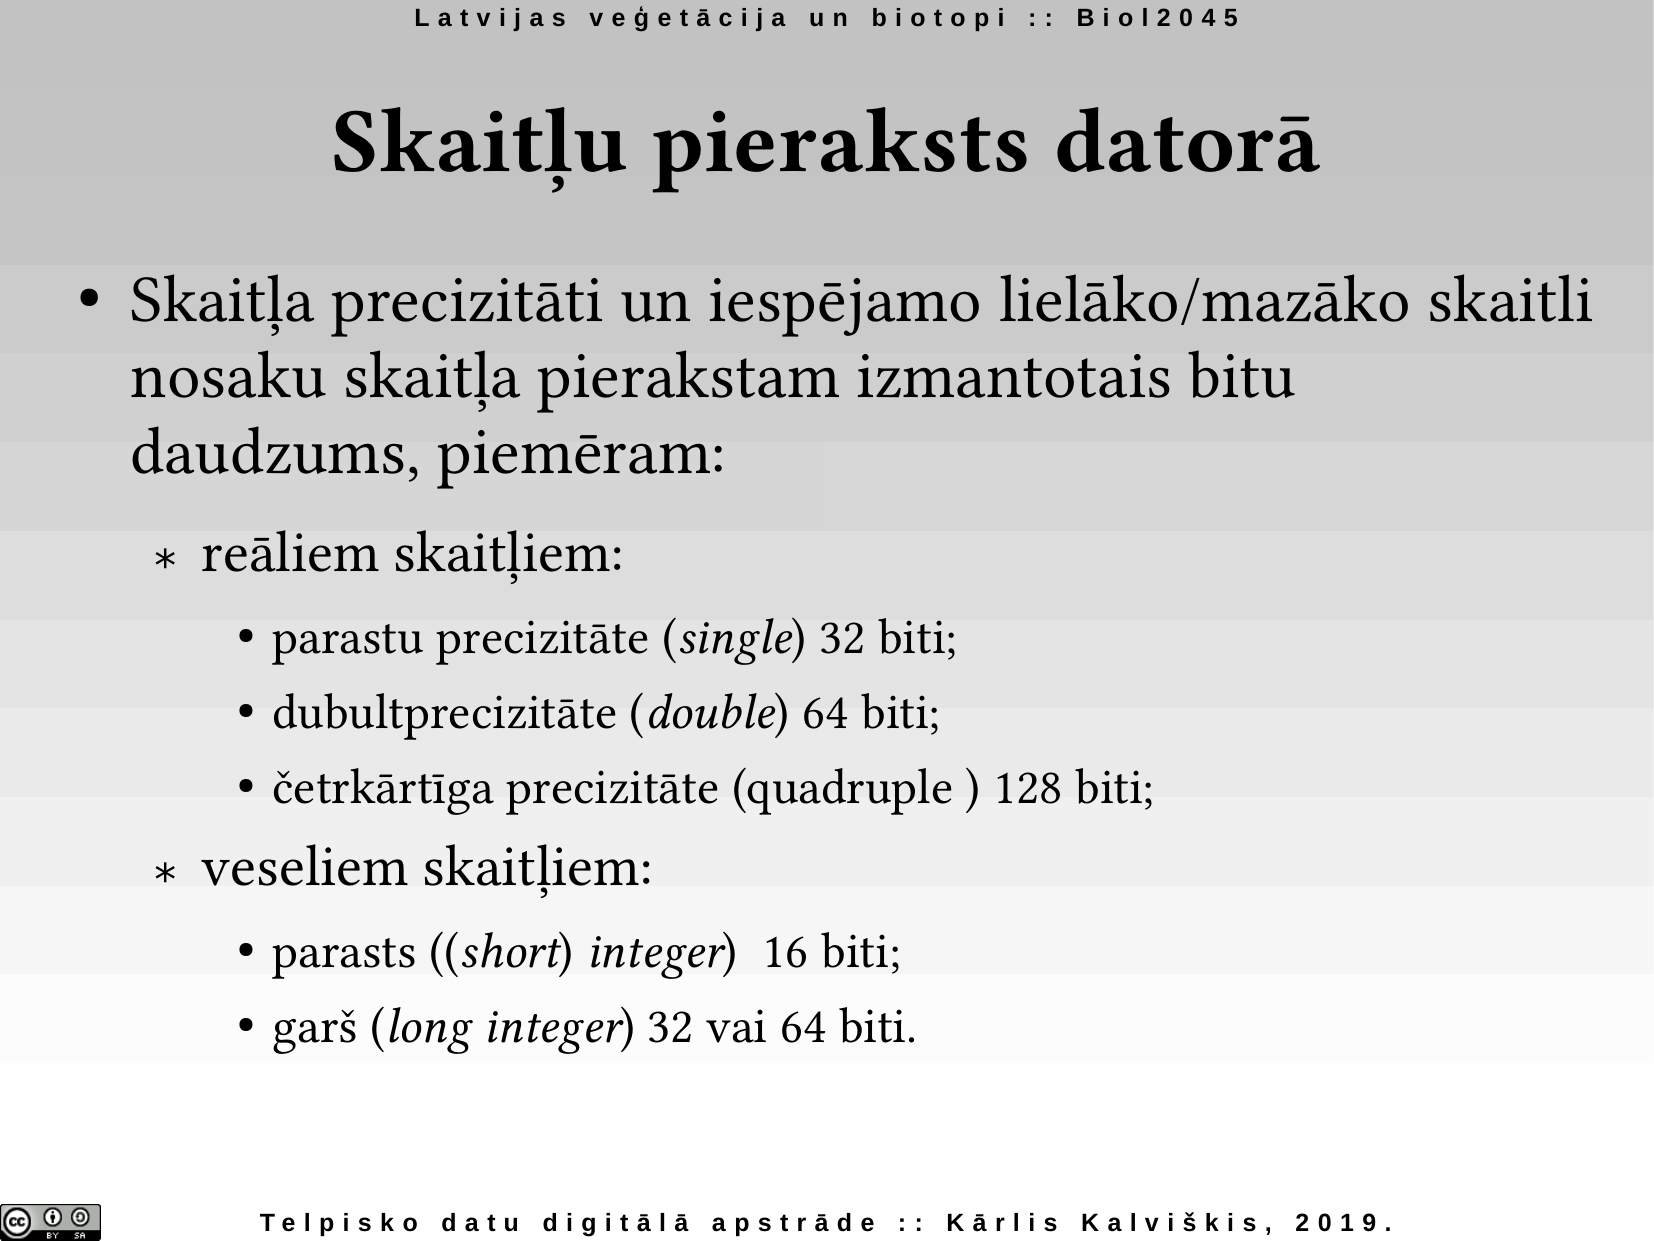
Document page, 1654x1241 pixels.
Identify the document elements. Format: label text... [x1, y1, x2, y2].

picture [0, 0, 1654, 1241]
title Skaitļu pieraksts datorā [59, 37, 1596, 246]
list Skaitļa precizitāti un iespējamo lielāko/mazāko skaitli nosaku skaitļa pierakstam izmantotais bitu daudzums, piemēram: reāliem skaitļiem: parastu precizitāte (single) 32 biti; dubultprecizitāte (double) 64 biti; četrkārtīga precizitāte (quadruple ) 128 biti; veseliem skaitļiem: parasts ((short) integer) 16 biti; garš (long integer) 32 vai 64 biti. [59, 261, 1596, 1175]
